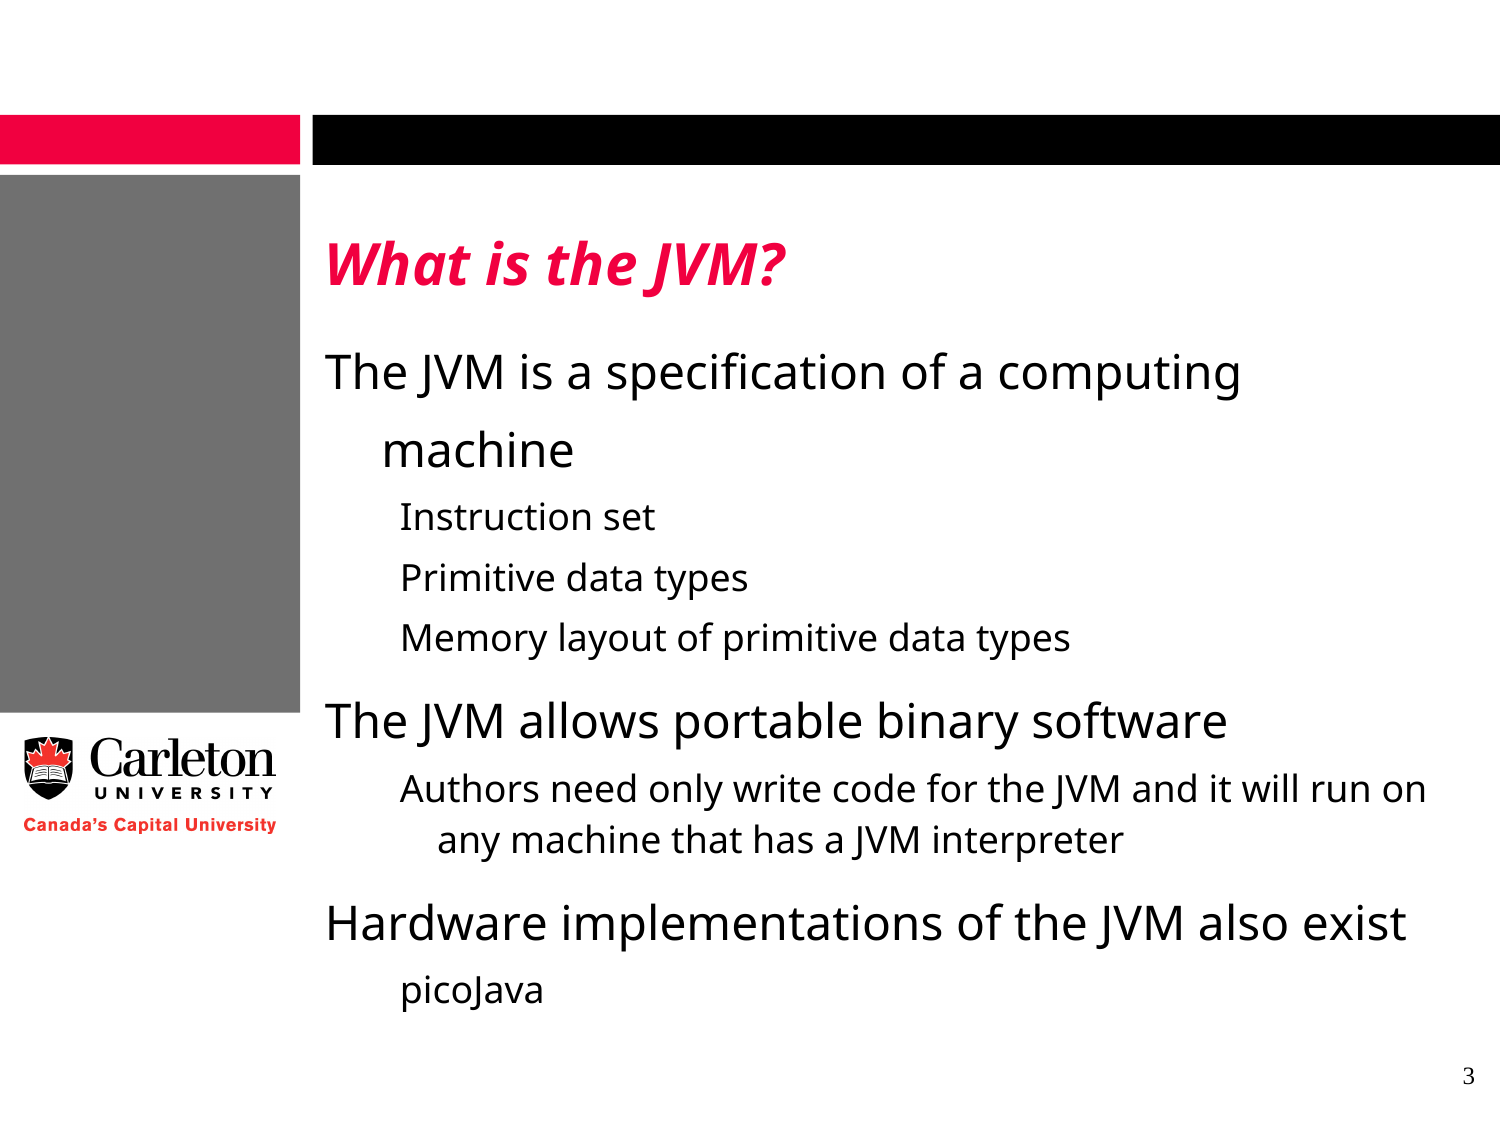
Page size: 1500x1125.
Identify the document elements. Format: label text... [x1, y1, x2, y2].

picture [24, 737, 276, 834]
list The JVM is a specification of a computing machine Instruction set Primitive data types Memory layout of primitive data types The JVM allows portable binary software Authors need only write code for the JVM and it will run on any machine that has a JVM interpreter Hardware implementations of the JVM also exist picoJava [324, 324, 1450, 1036]
title What is the JVM? [324, 194, 1450, 324]
